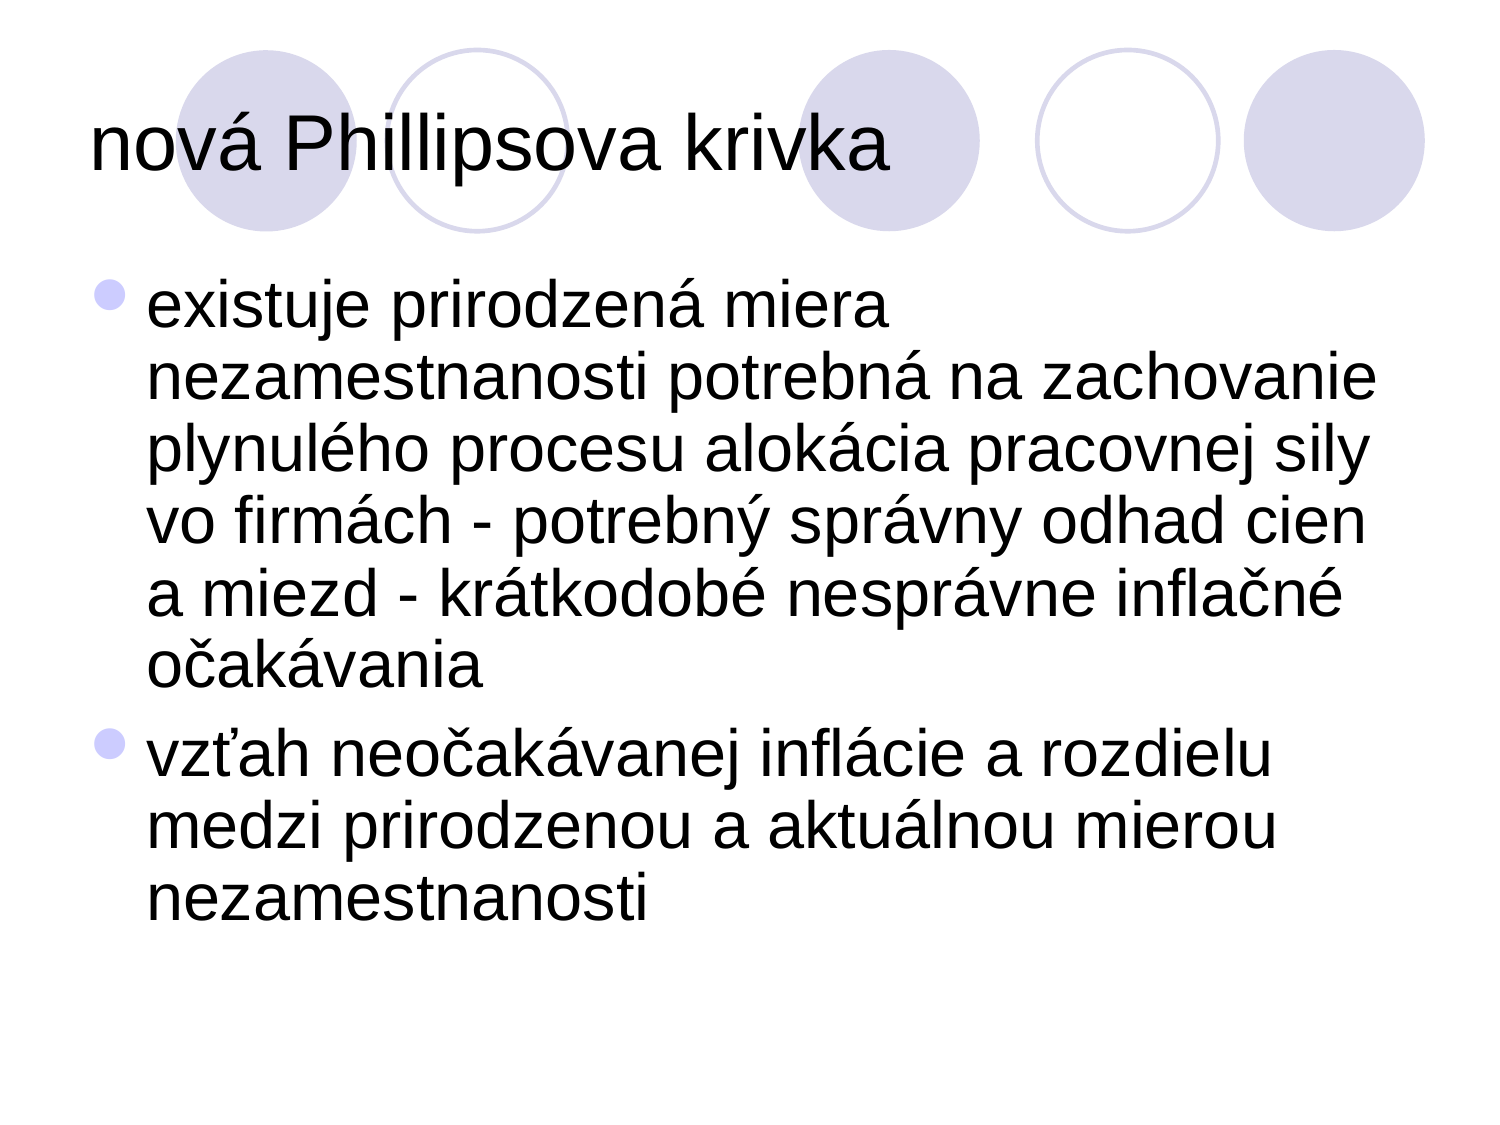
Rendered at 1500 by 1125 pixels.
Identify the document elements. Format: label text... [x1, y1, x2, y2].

list existuje prirodzená miera nezamestnanosti potrebná na zachovanie plynulého procesu alokácia pracovnej sily vo firmách - potrebný správny odhad cien a miezd - krátkodobé nesprávne inflačné očakávania vzťah neočakávanej inflácie a rozdielu medzi prirodzenou a aktuálnou mierou nezamestnanosti [75, 262, 1426, 1006]
title nová Phillipsova krivka [75, 45, 1426, 233]
